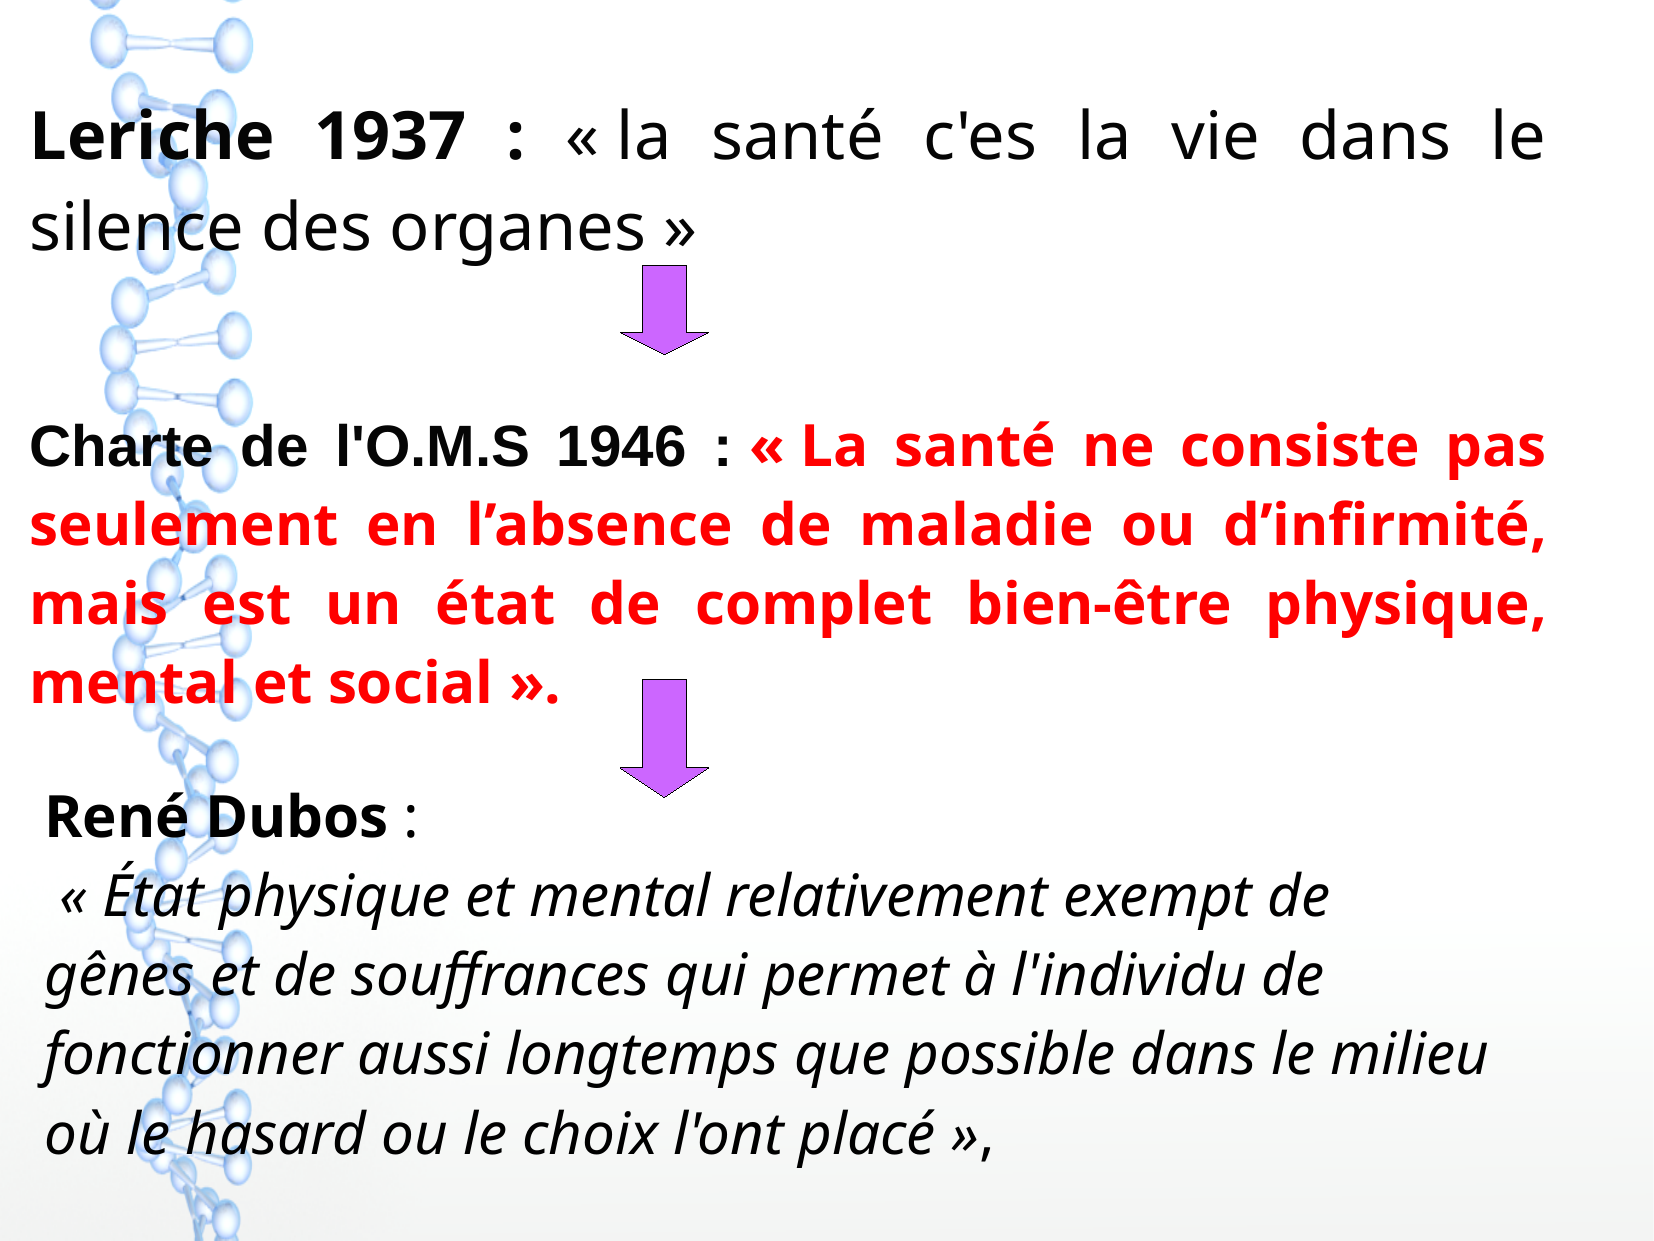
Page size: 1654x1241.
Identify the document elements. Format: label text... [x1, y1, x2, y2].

list Leriche 1937 : « la santé c'es la vie dans le silence des organes » Charte de l'O.M.S 1946 : « La santé ne consiste pas seulement en l’absence de maladie ou d’infirmité, mais est un état de complet bien-être physique, mental et social ». [29, 88, 1548, 1241]
picture [0, 0, 1654, 1241]
text_box [620, 265, 709, 355]
text_box René Dubos : « État physique et mental relativement exempt de gênes et de souffrances qui permet à l'individu de fonctionner aussi longtemps que possible dans le milieu où le hasard ou le choix l'ont placé », [29, 767, 1506, 1132]
text_box [620, 679, 709, 798]
